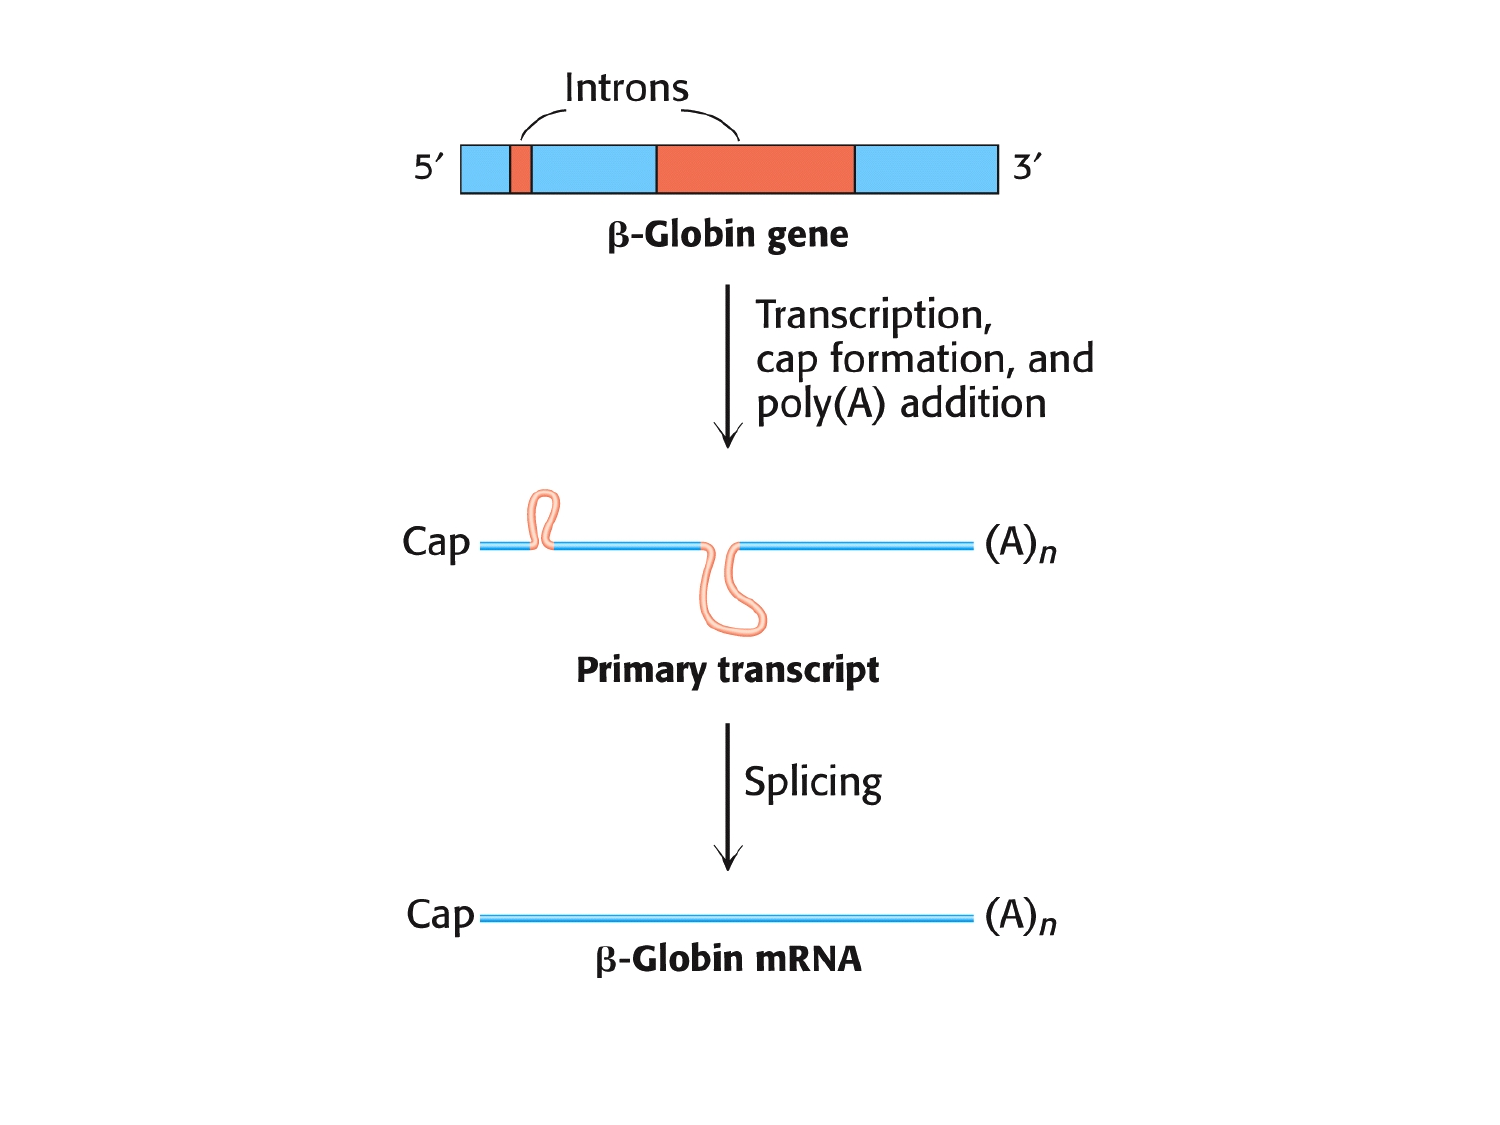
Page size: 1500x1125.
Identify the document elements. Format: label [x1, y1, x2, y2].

picture [383, 54, 1108, 992]
